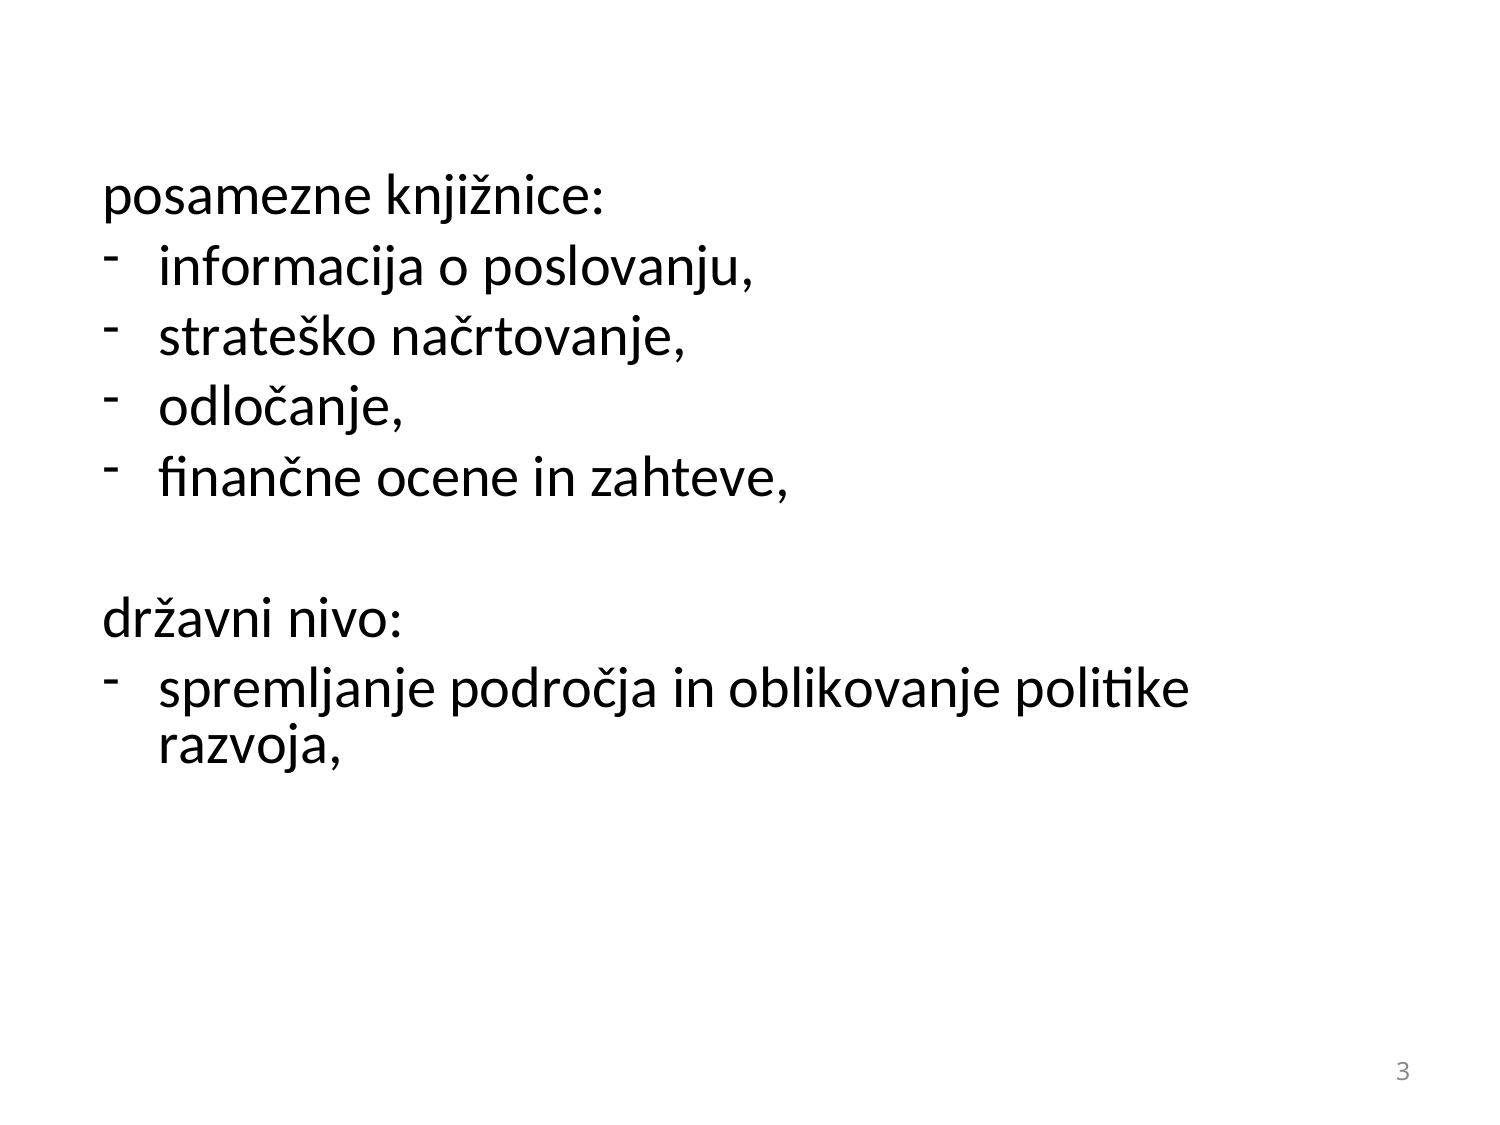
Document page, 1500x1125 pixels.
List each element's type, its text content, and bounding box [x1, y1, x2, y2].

list posamezne knjižnice: informacija o poslovanju, strateško načrtovanje, odločanje, finančne ocene in zahteve, državni nivo: spremljanje področja in oblikovanje politike razvoja, [87, 162, 1363, 838]
text_box <number> [1074, 1042, 1426, 1103]
title [75, 45, 1426, 233]
